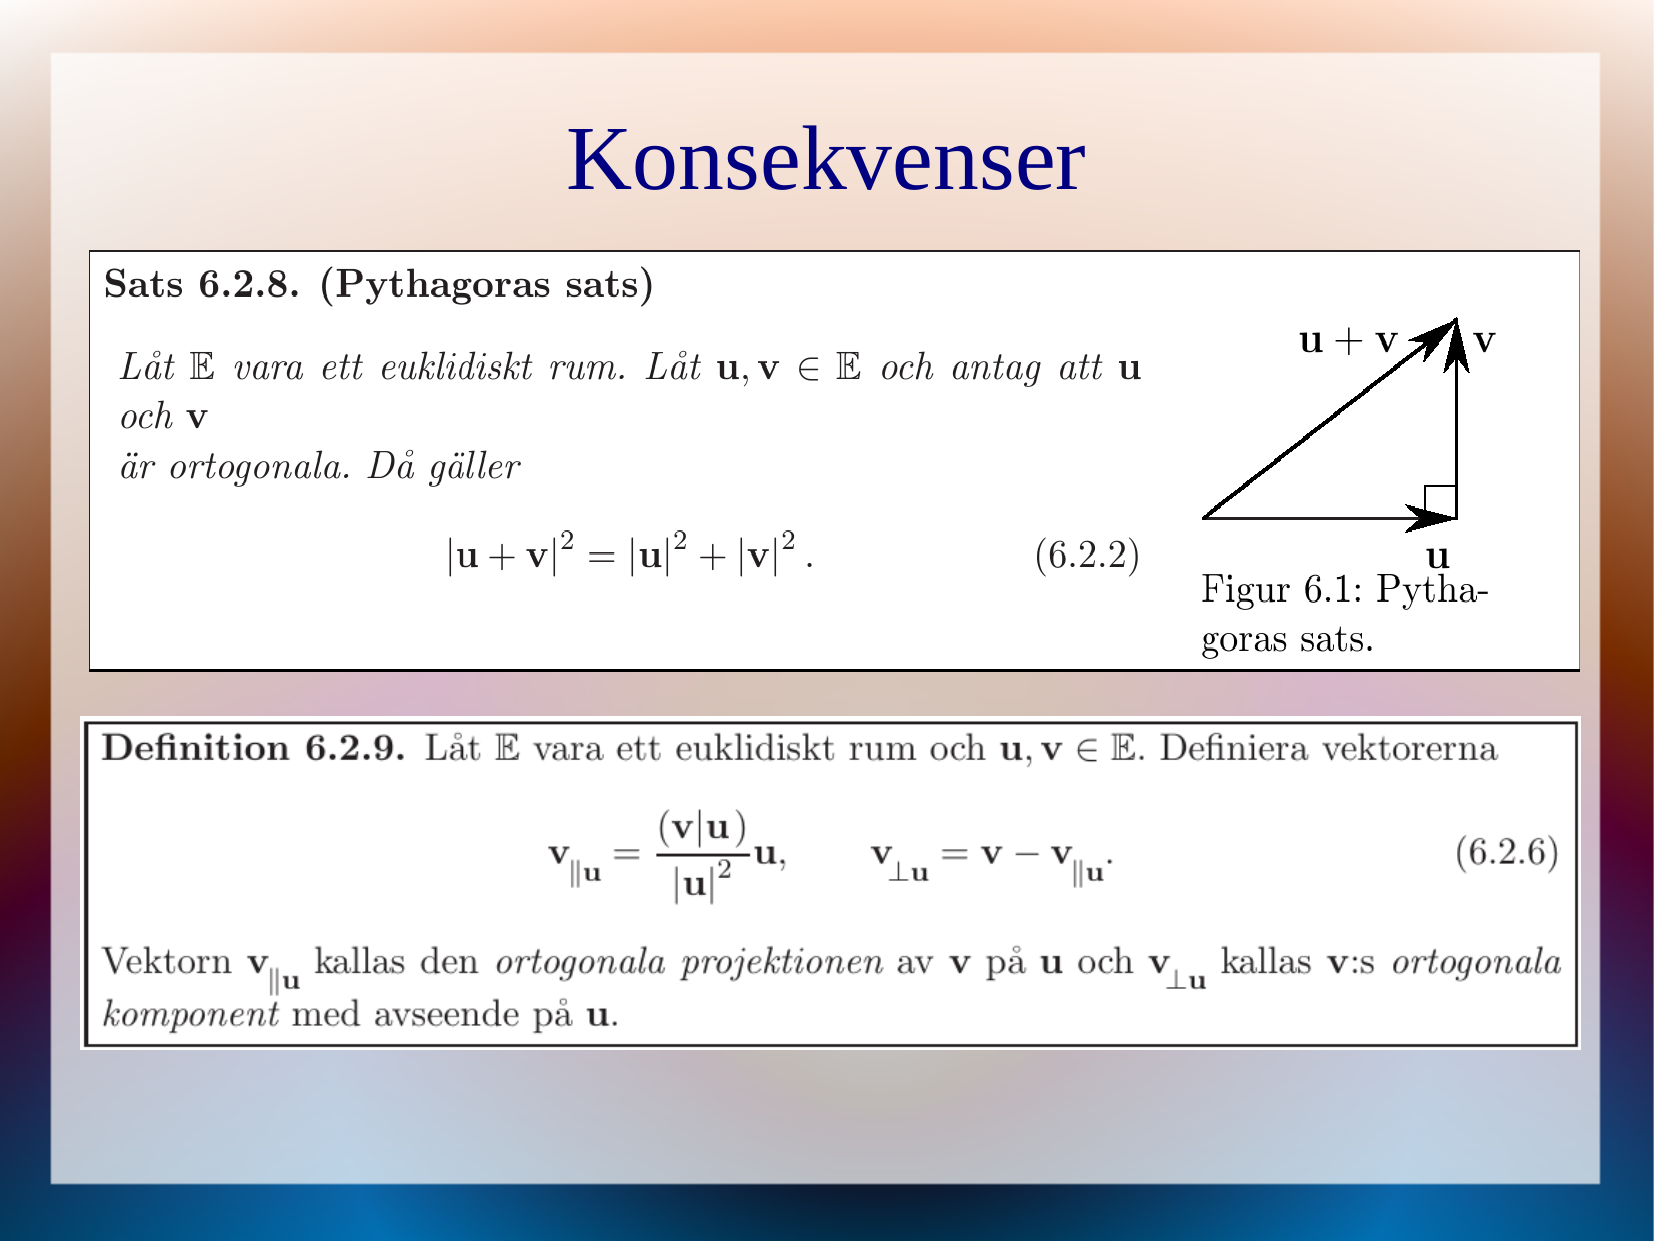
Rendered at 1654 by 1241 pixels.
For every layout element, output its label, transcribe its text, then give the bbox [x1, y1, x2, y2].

title Konsekvenser [82, 55, 1571, 263]
picture [0, 0, 1654, 1241]
